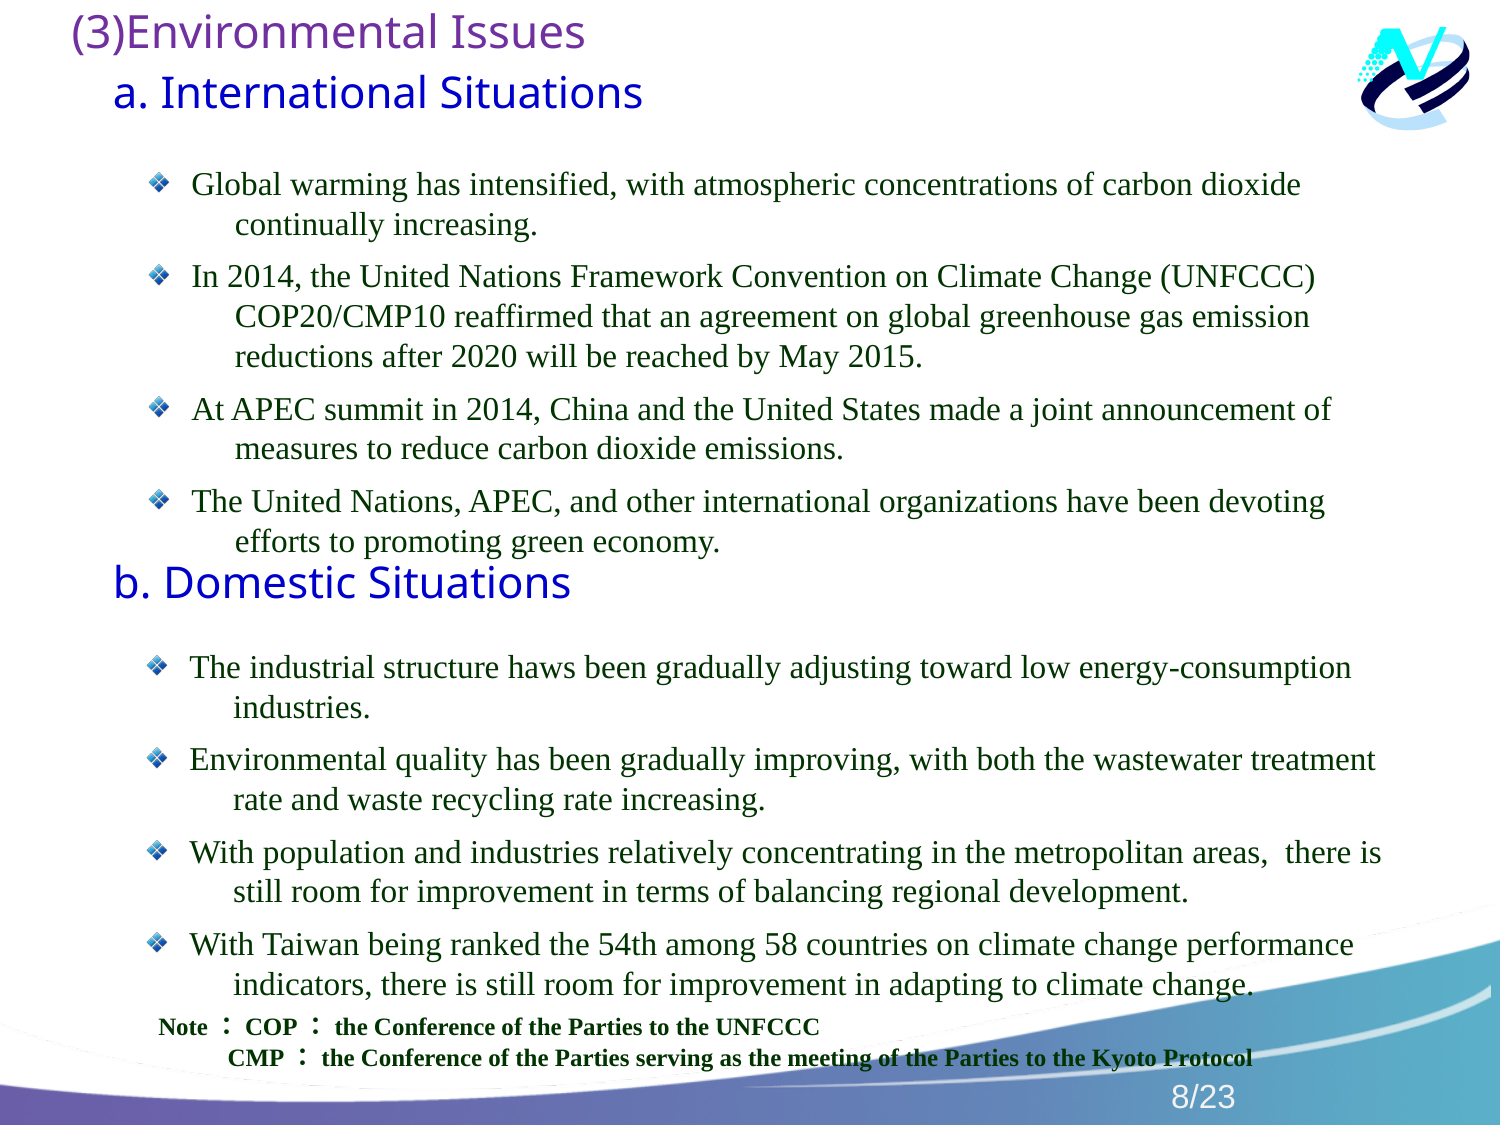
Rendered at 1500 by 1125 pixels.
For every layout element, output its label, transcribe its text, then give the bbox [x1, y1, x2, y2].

text_box Note：COP：the Conference of the Parties to the UNFCCC CMP：the Conference of the Parties serving as the meeting of the Parties to the Kyoto Protocol [71, 992, 1391, 1079]
text_box The industrial structure haws been gradually adjusting toward low energy-consumption industries. Environmental quality has been gradually improving, with both the wastewater treatment rate and waste recycling rate increasing. With population and industries relatively concentrating in the metropolitan areas, there is still room for improvement in terms of balancing regional development. With Taiwan being ranked the 54th among 58 countries on climate change performance indicators, there is still room for improvement in adapting to climate change. [112, 619, 1436, 981]
text_box Global warming has intensified, with atmospheric concentrations of carbon dioxide continually increasing. In 2014, the United Nations Framework Convention on Climate Change (UNFCCC) COP20/CMP10 reaffirmed that an agreement on global greenhouse gas emission reductions after 2020 will be reached by May 2015. At APEC summit in 2014, China and the United States made a joint announcement of measures to reduce carbon dioxide emissions. The United Nations, APEC, and other international organizations have been devoting efforts to promoting green economy. [112, 135, 1436, 537]
text_box b. Domestic Situations [0, 553, 1500, 616]
text_box (3)Environmental Issues [0, 1, 1500, 63]
text_box a. International Situations [0, 63, 1500, 125]
